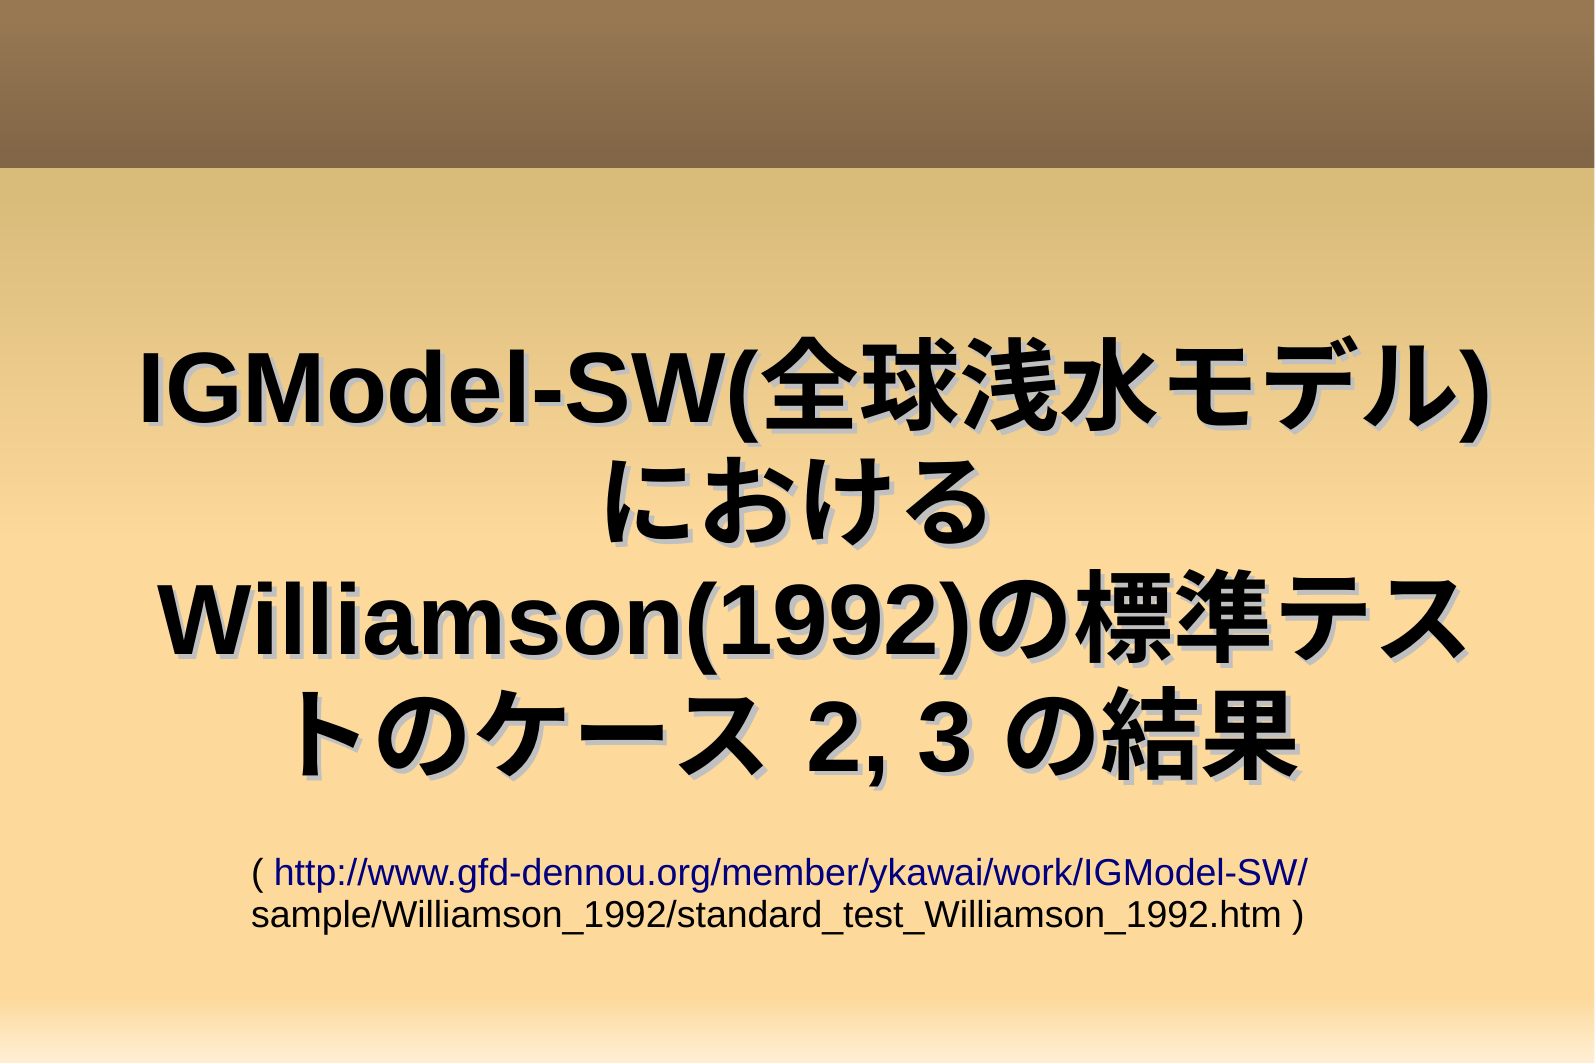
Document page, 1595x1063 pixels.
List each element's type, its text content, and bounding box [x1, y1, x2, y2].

picture [0, 0, 1595, 1063]
text_box ( http://www.gfd-dennou.org/member/ykawai/work/IGModel-SW/ sample/Williamson_1992/standard_test_Williamson_1992.htm ) [236, 844, 1483, 1020]
subtitle IGModel-SW(全球浅水モデル)における Williamson(1992)の標準テストのケース 2, 3 の結果 [79, 248, 1515, 951]
